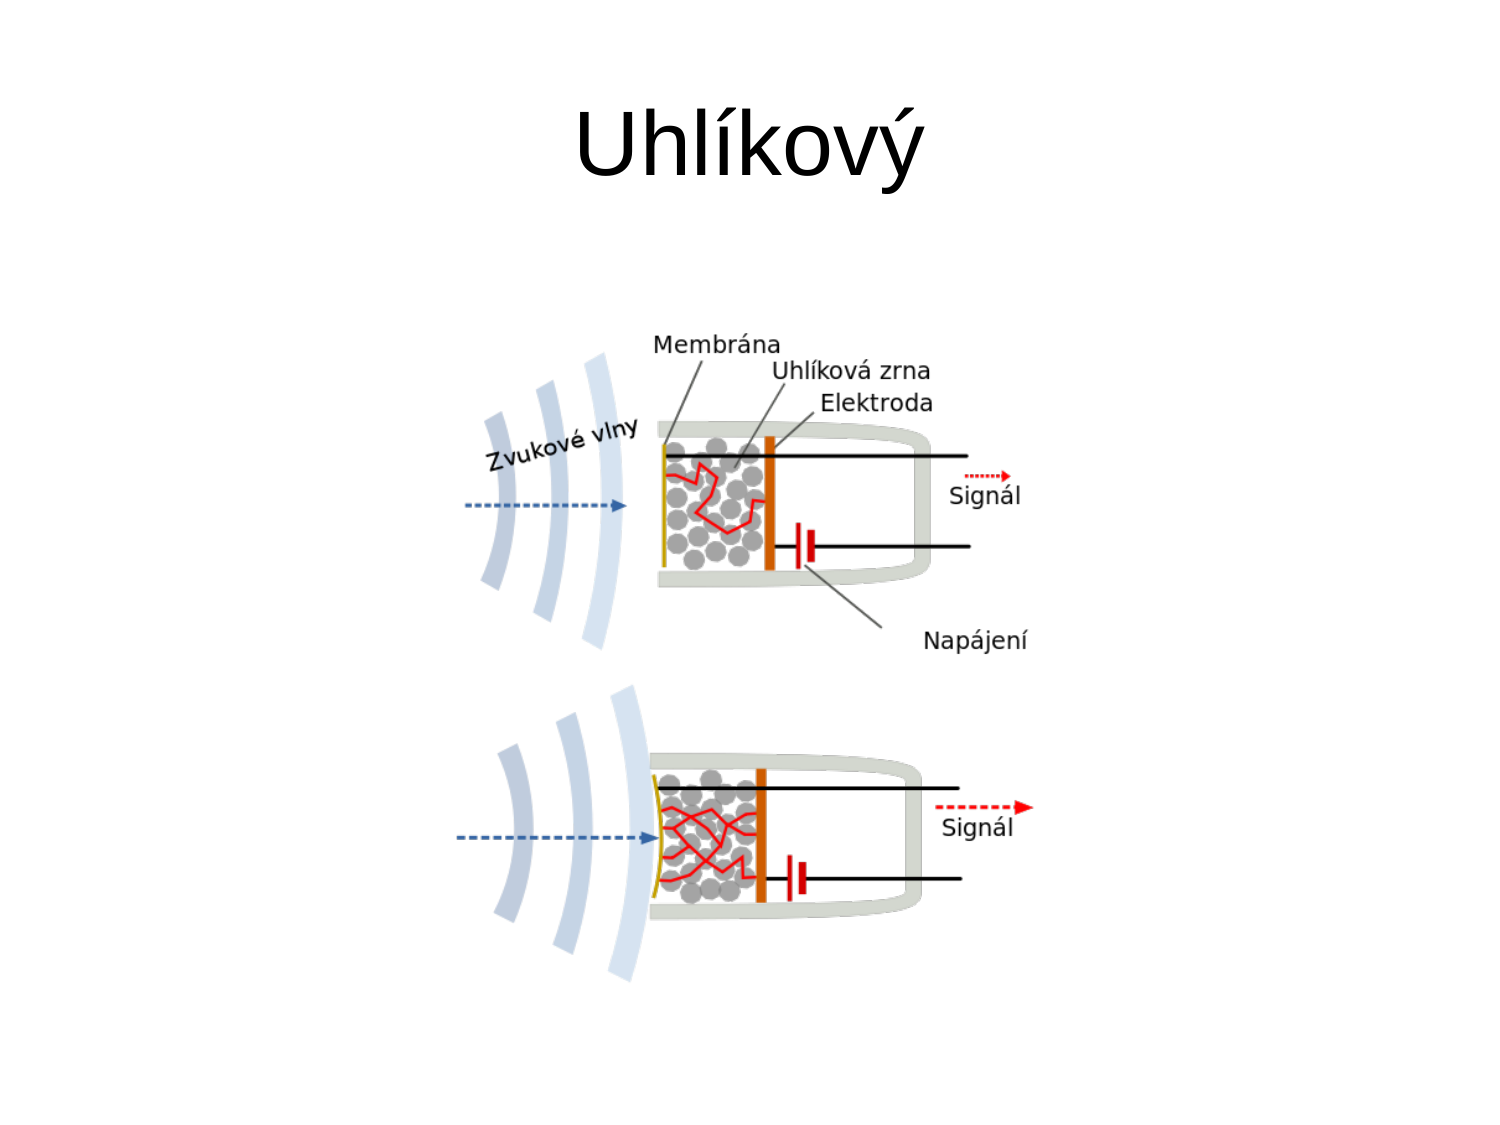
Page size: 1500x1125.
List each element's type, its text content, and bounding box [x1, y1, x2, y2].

picture [452, 316, 1047, 1059]
title Uhlíkový [75, 45, 1426, 233]
